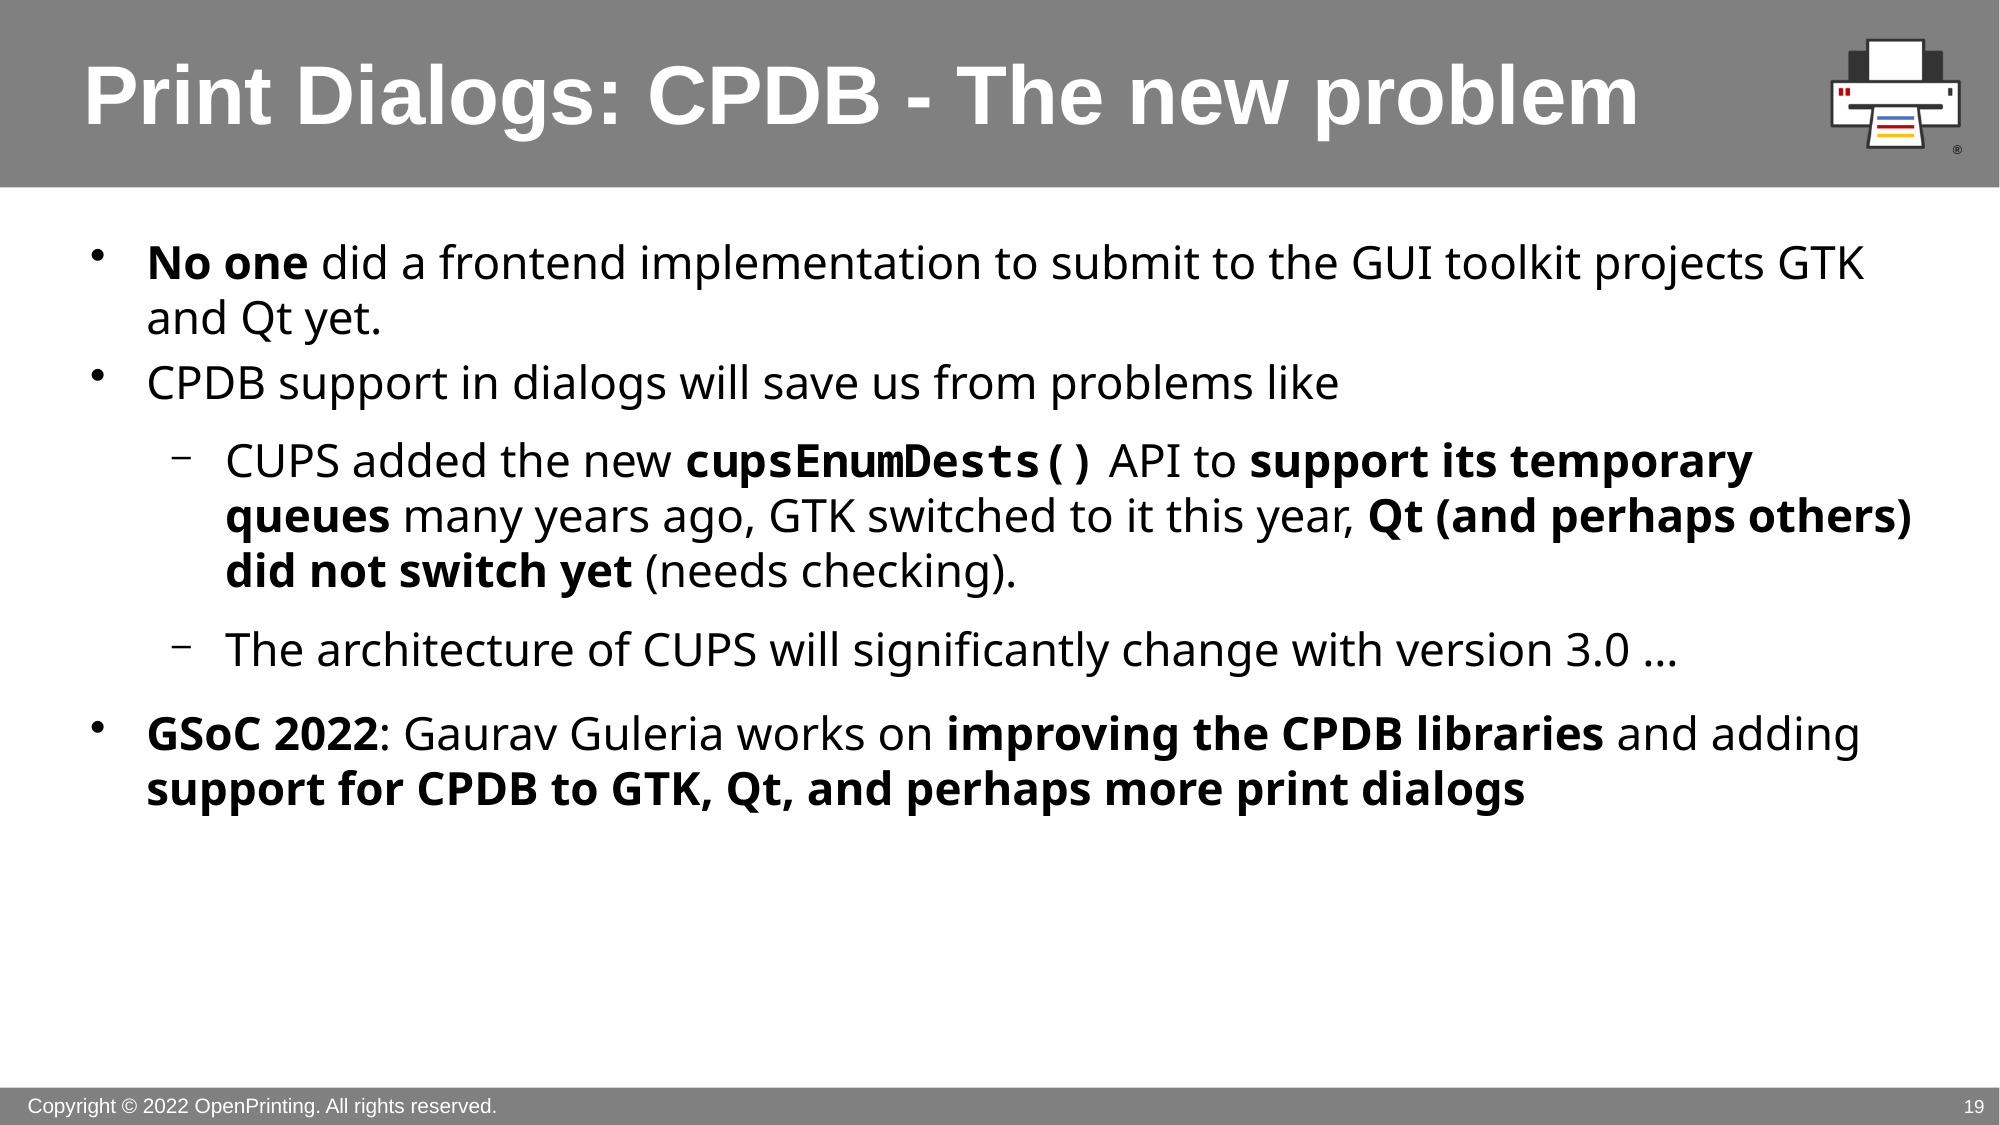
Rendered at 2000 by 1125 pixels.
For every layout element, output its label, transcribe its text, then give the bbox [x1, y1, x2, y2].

picture [1825, 33, 1966, 154]
title Print Dialogs: CPDB - The new problem [75, 7, 1786, 175]
list No one did a frontend implementation to submit to the GUI toolkit projects GTK and Qt yet. CPDB support in dialogs will save us from problems like CUPS added the new cupsEnumDests() API to support its temporary queues many years ago, GTK switched to it this year, Qt (and perhaps others) did not switch yet (needs checking). The architecture of CUPS will significantly change with version 3.0 … GSoC 2022: Gaurav Guleria works on improving the CPDB libraries and adding support for CPDB to GTK, Qt, and perhaps more print dialogs [75, 224, 1936, 1067]
